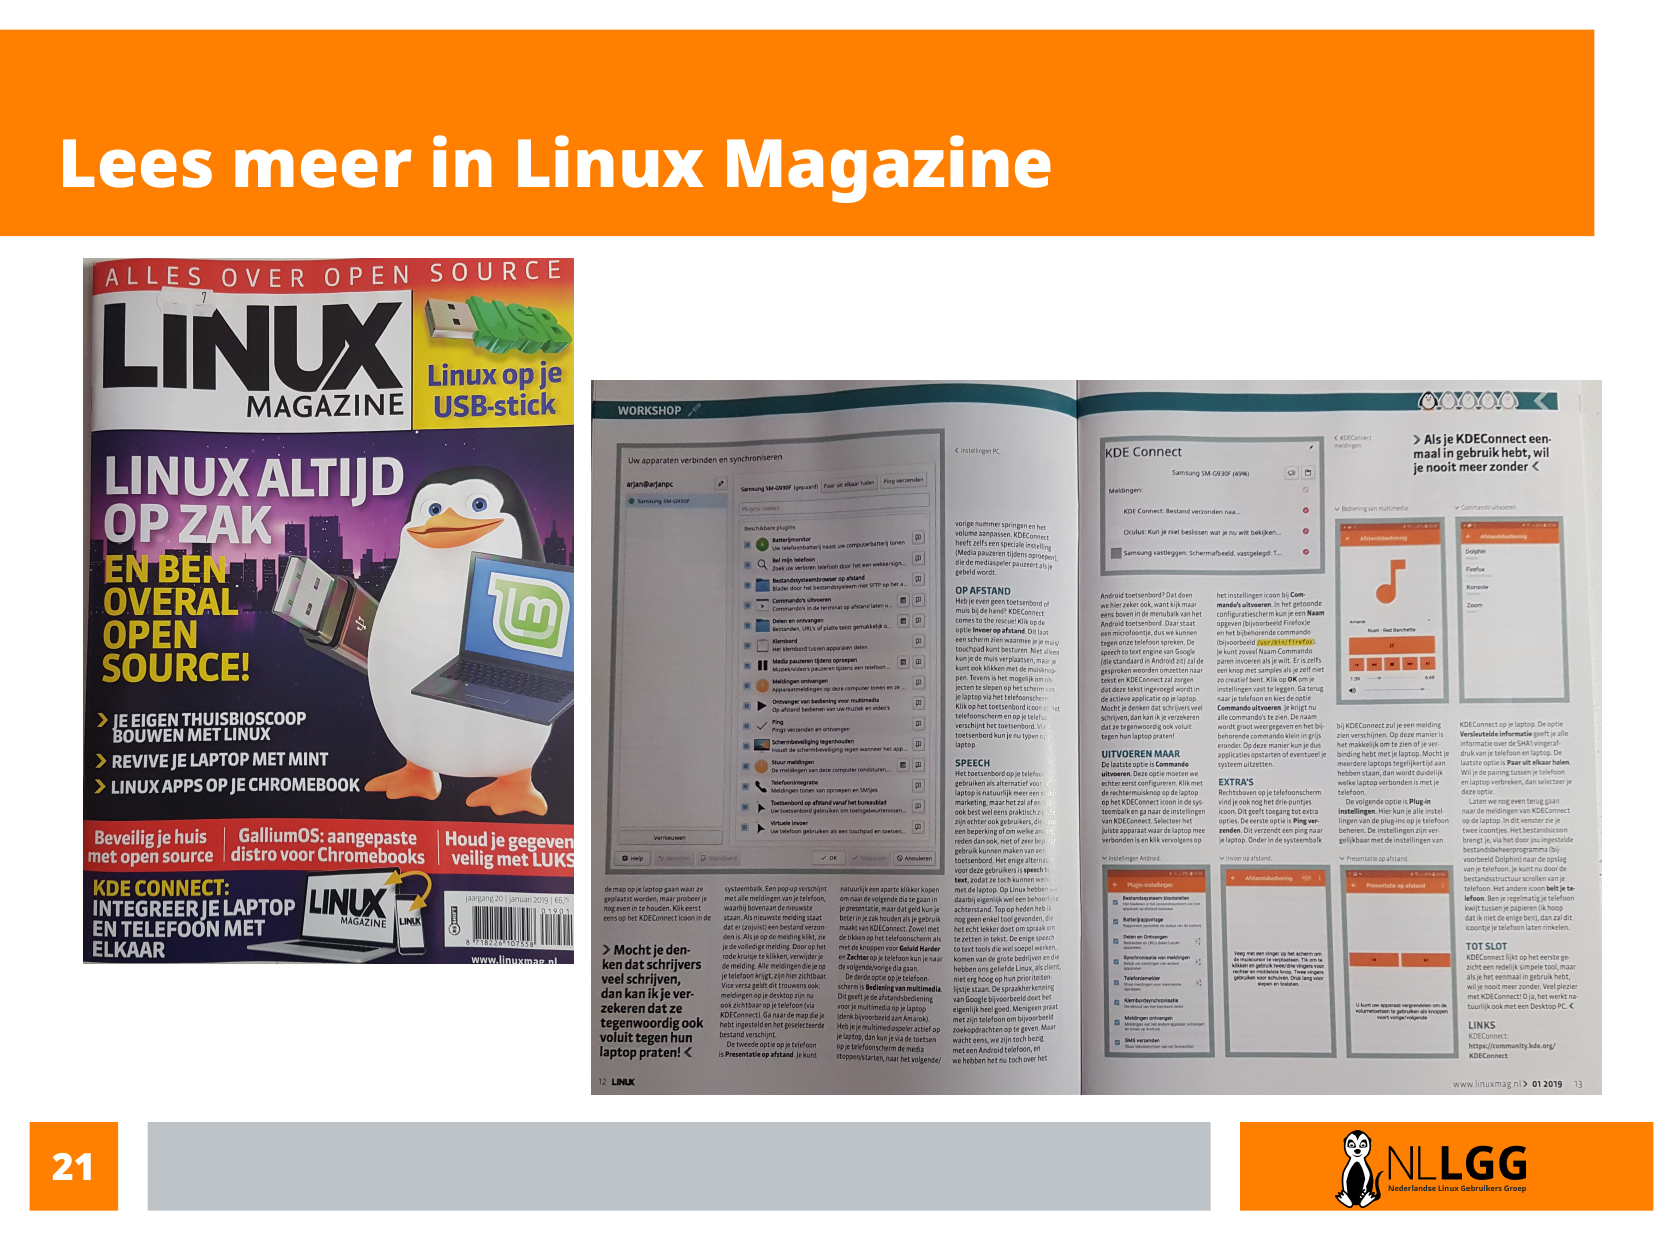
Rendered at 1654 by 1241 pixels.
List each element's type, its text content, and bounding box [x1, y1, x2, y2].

picture [1335, 1130, 1526, 1208]
picture [591, 380, 1602, 1096]
picture [83, 258, 574, 964]
title Lees meer in Linux Magazine [59, 59, 1595, 207]
